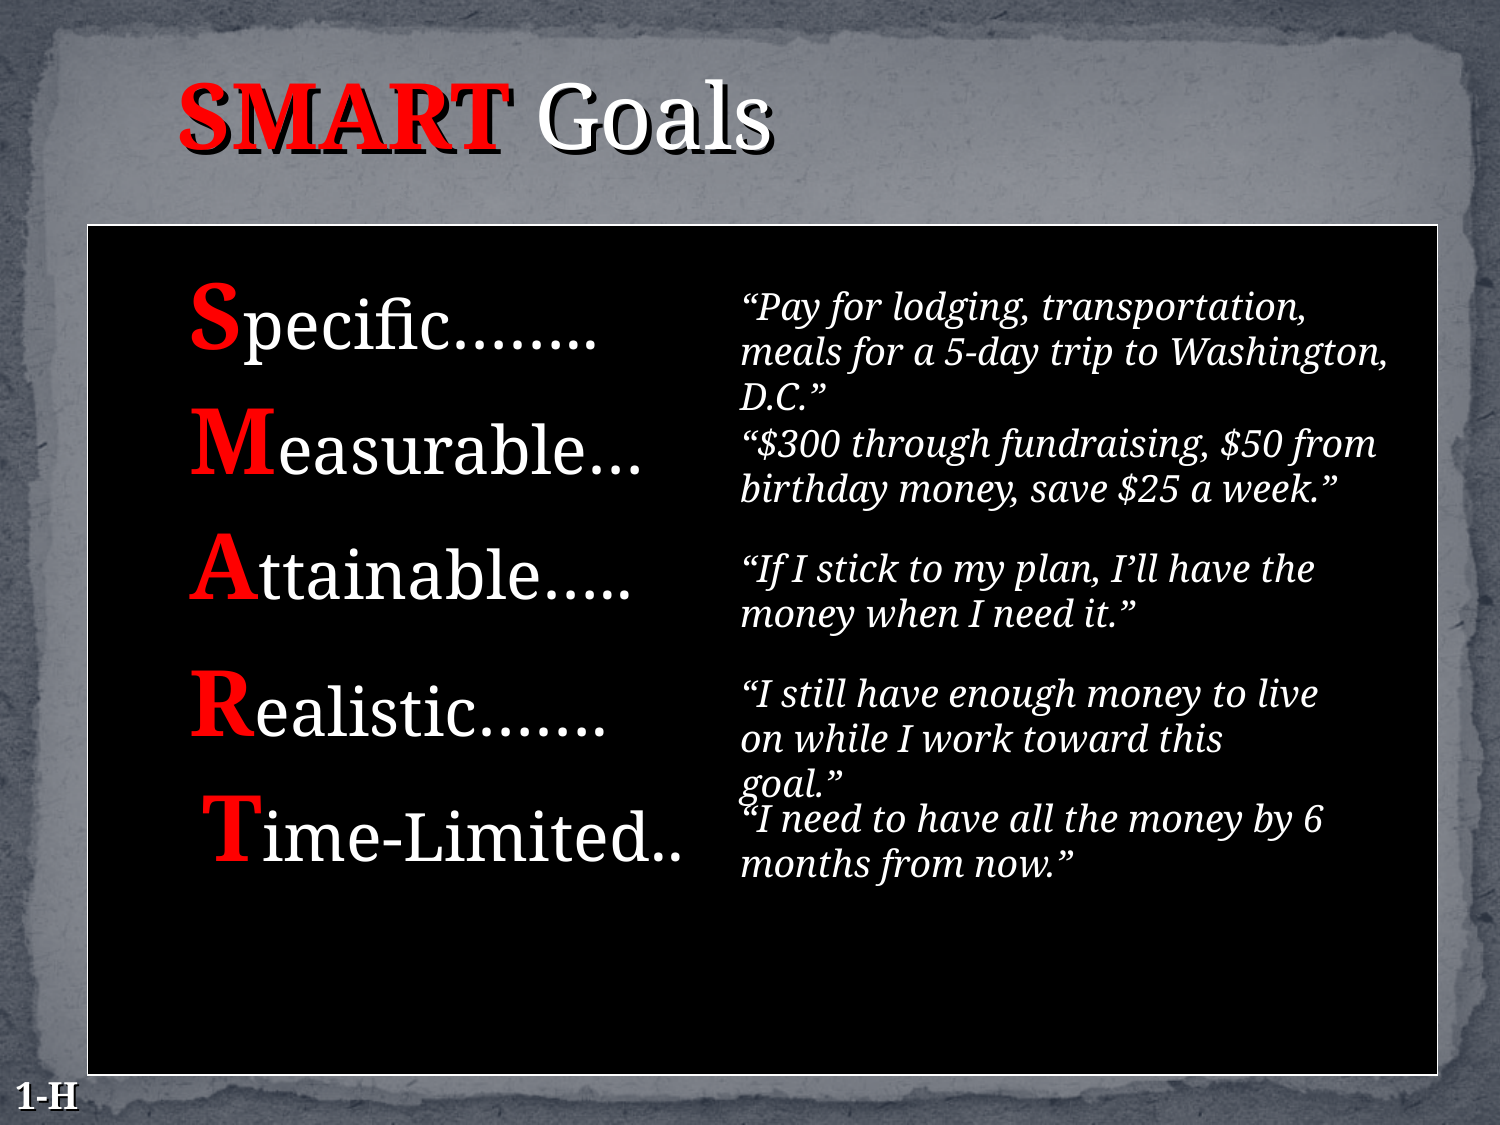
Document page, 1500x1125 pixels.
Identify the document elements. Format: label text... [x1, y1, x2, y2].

text_box “I need to have all the money by 6 months from now.” [725, 787, 1413, 893]
text_box Measurable… [175, 375, 750, 500]
text_box “I still have enough money to live on while I work toward this goal.” [725, 662, 1351, 768]
text_box Attainable….. [175, 500, 750, 638]
text_box “Pay for lodging, transportation, meals for a 5-day trip to Washington, D.C.” [725, 275, 1426, 381]
text_box “If I stick to my plan, I’ll have the money when I need it.” [725, 537, 1413, 643]
text_box 1-H [0, 1064, 91, 1125]
text_box SMART Goals [162, 50, 976, 177]
text_box Realistic……. [175, 638, 750, 775]
text_box Specific…….. [750, 381, 788, 388]
text_box [88, 225, 1438, 1075]
text_box “$300 through fundraising, $50 from birthday money, save $25 a week.” [725, 412, 1362, 518]
text_box Time-Limited.. [187, 775, 750, 900]
text_box Specific…….. [175, 250, 788, 375]
